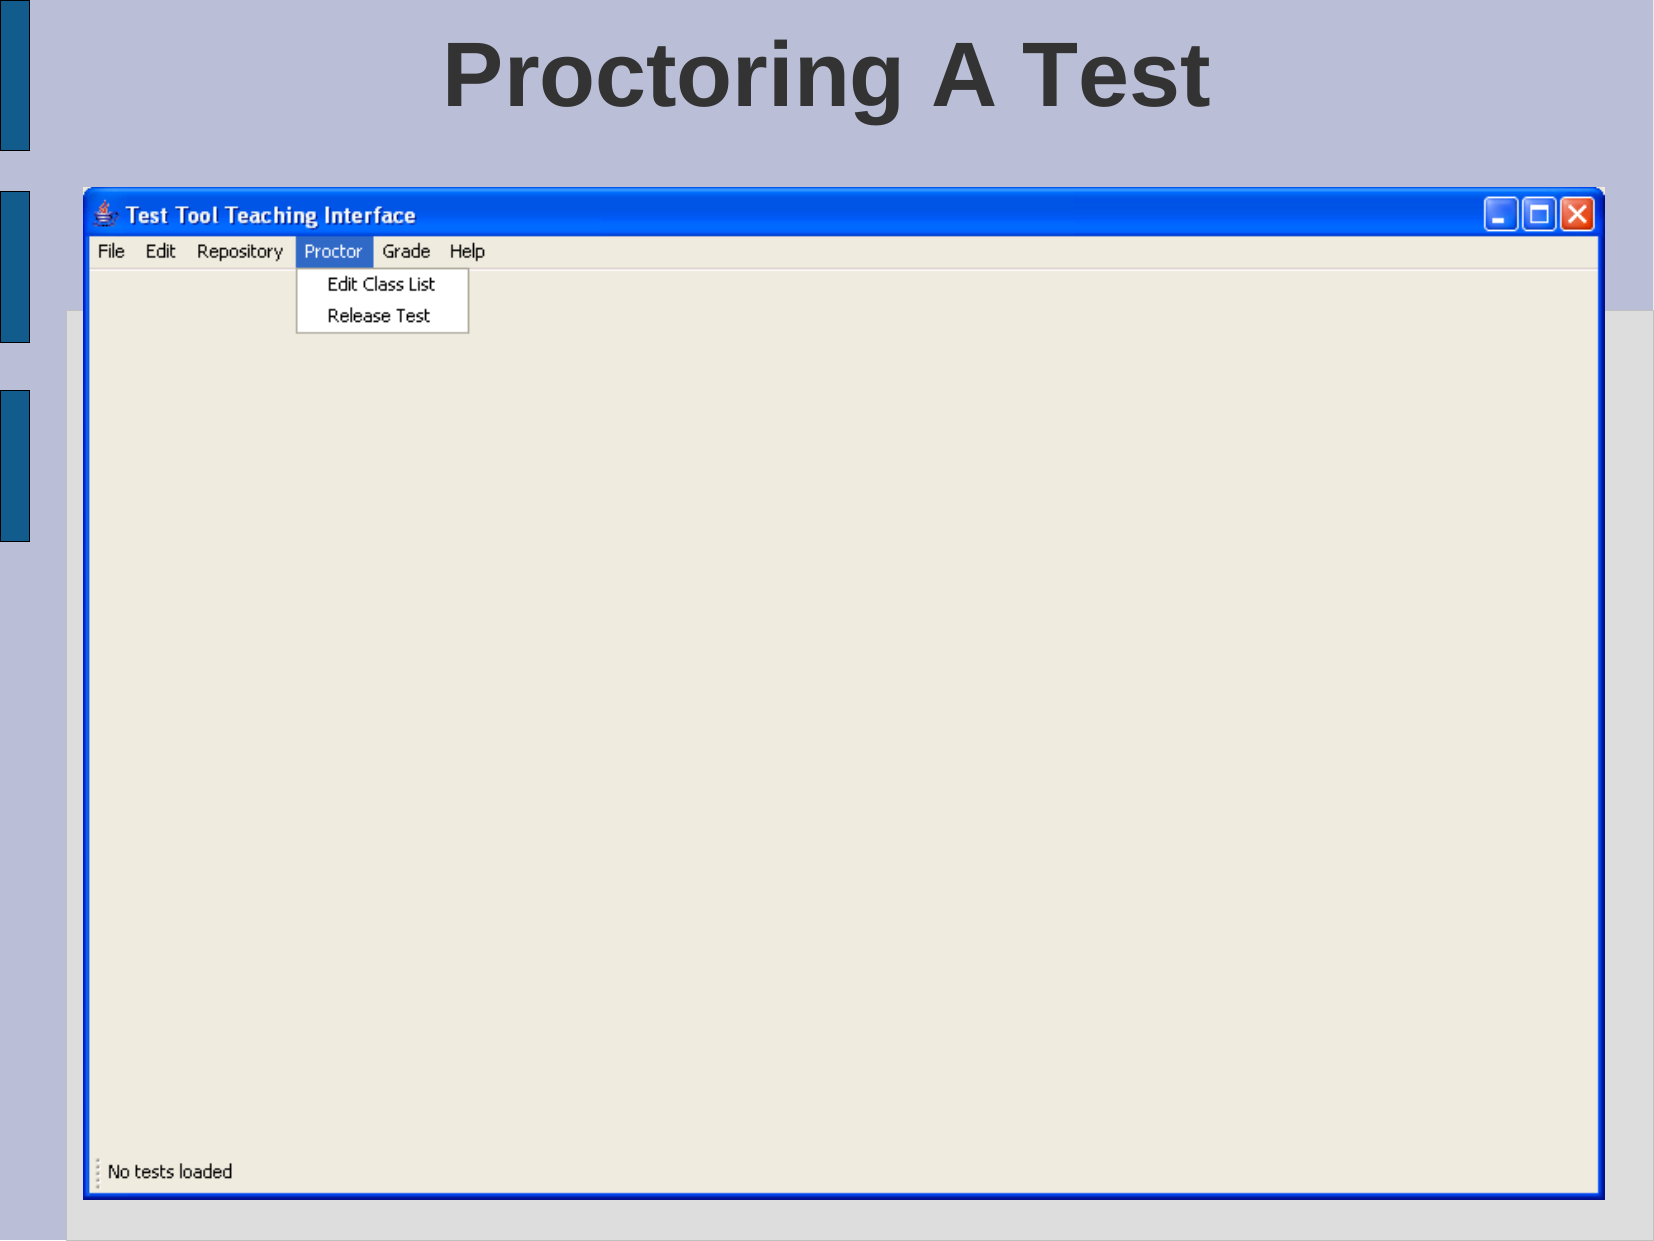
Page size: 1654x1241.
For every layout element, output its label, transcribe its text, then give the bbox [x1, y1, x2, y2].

picture [83, 187, 1605, 1200]
title Proctoring A Test [121, 0, 1534, 151]
